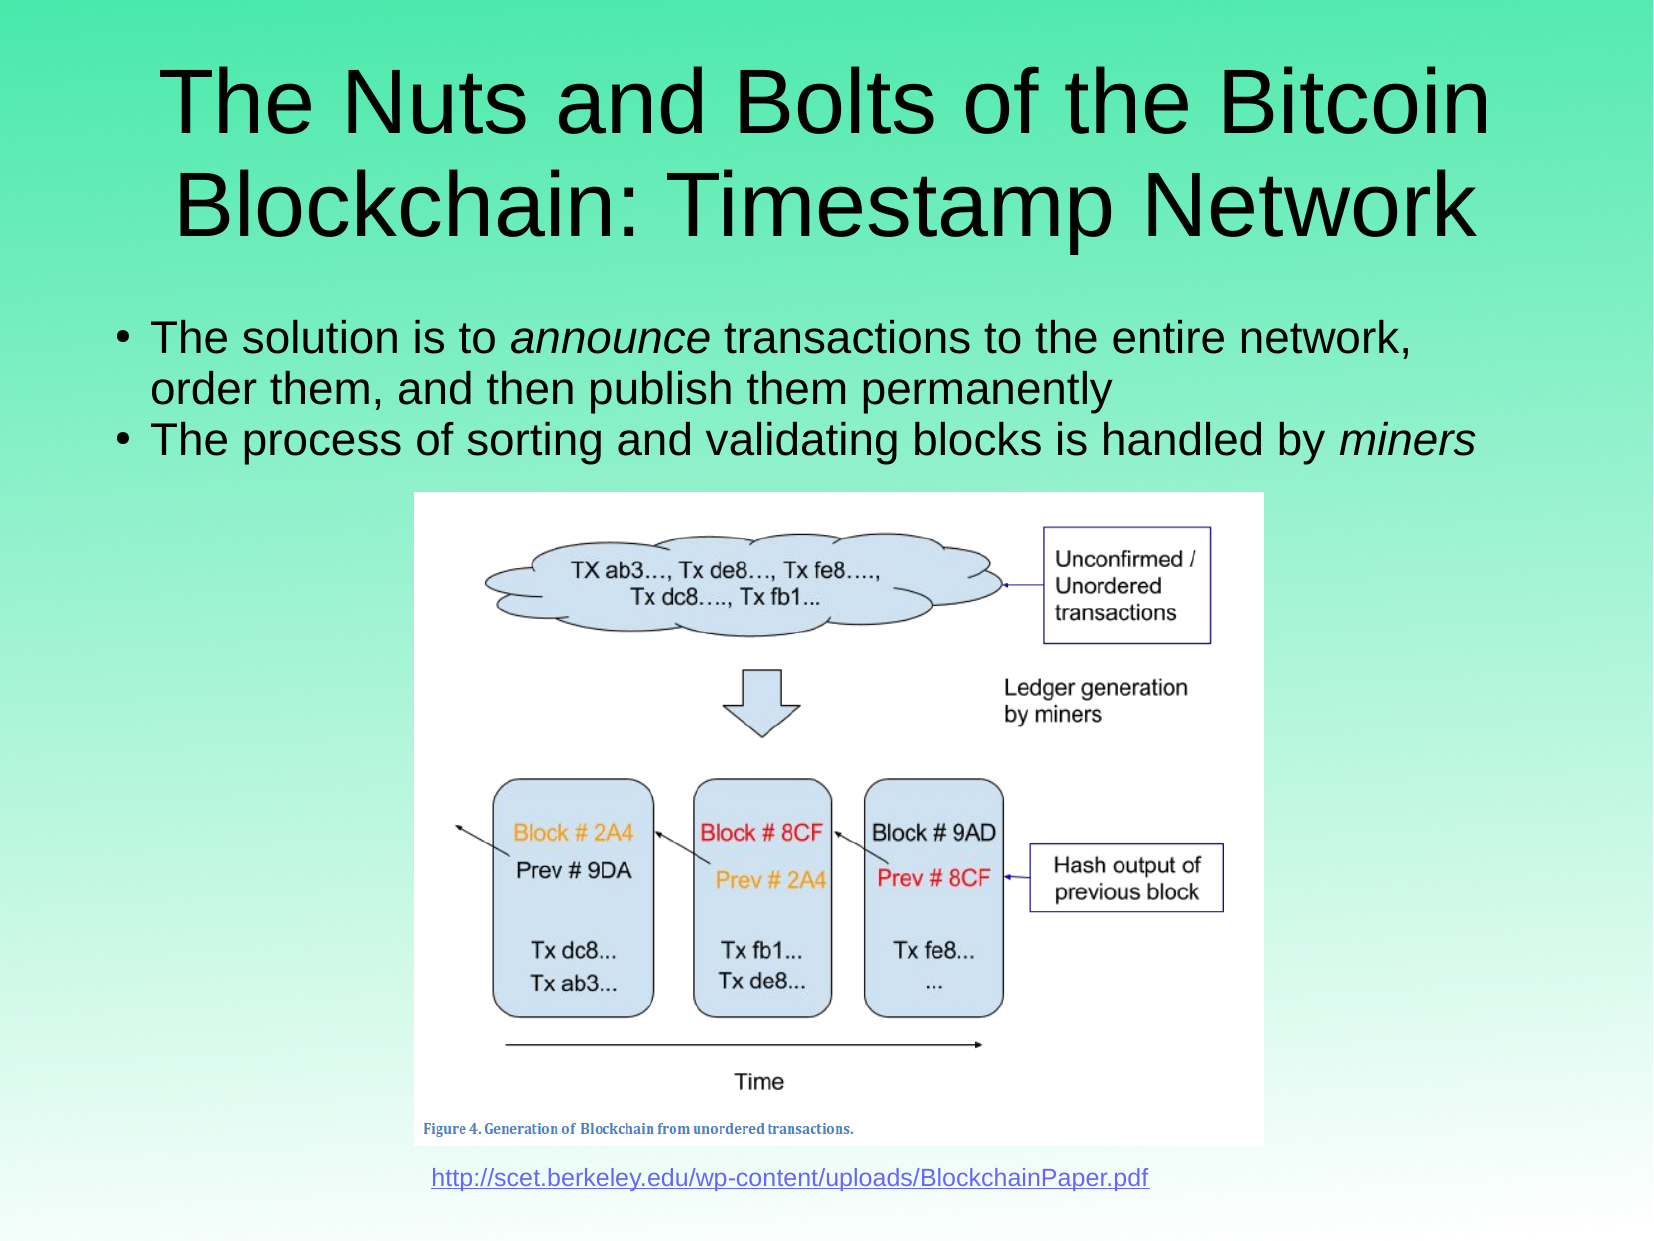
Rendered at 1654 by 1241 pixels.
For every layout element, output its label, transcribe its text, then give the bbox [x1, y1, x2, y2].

title The Nuts and Bolts of the Bitcoin Blockchain: Timestamp Network [82, 49, 1571, 257]
text_box http://scet.berkeley.edu/wp-content/uploads/BlockchainPaper.pdf [416, 1156, 1227, 1227]
picture [0, 0, 1654, 1241]
text_box The solution is to announce transactions to the entire network, order them, and then publish them permanently The process of sorting and validating blocks is handled by miners [99, 304, 1525, 481]
